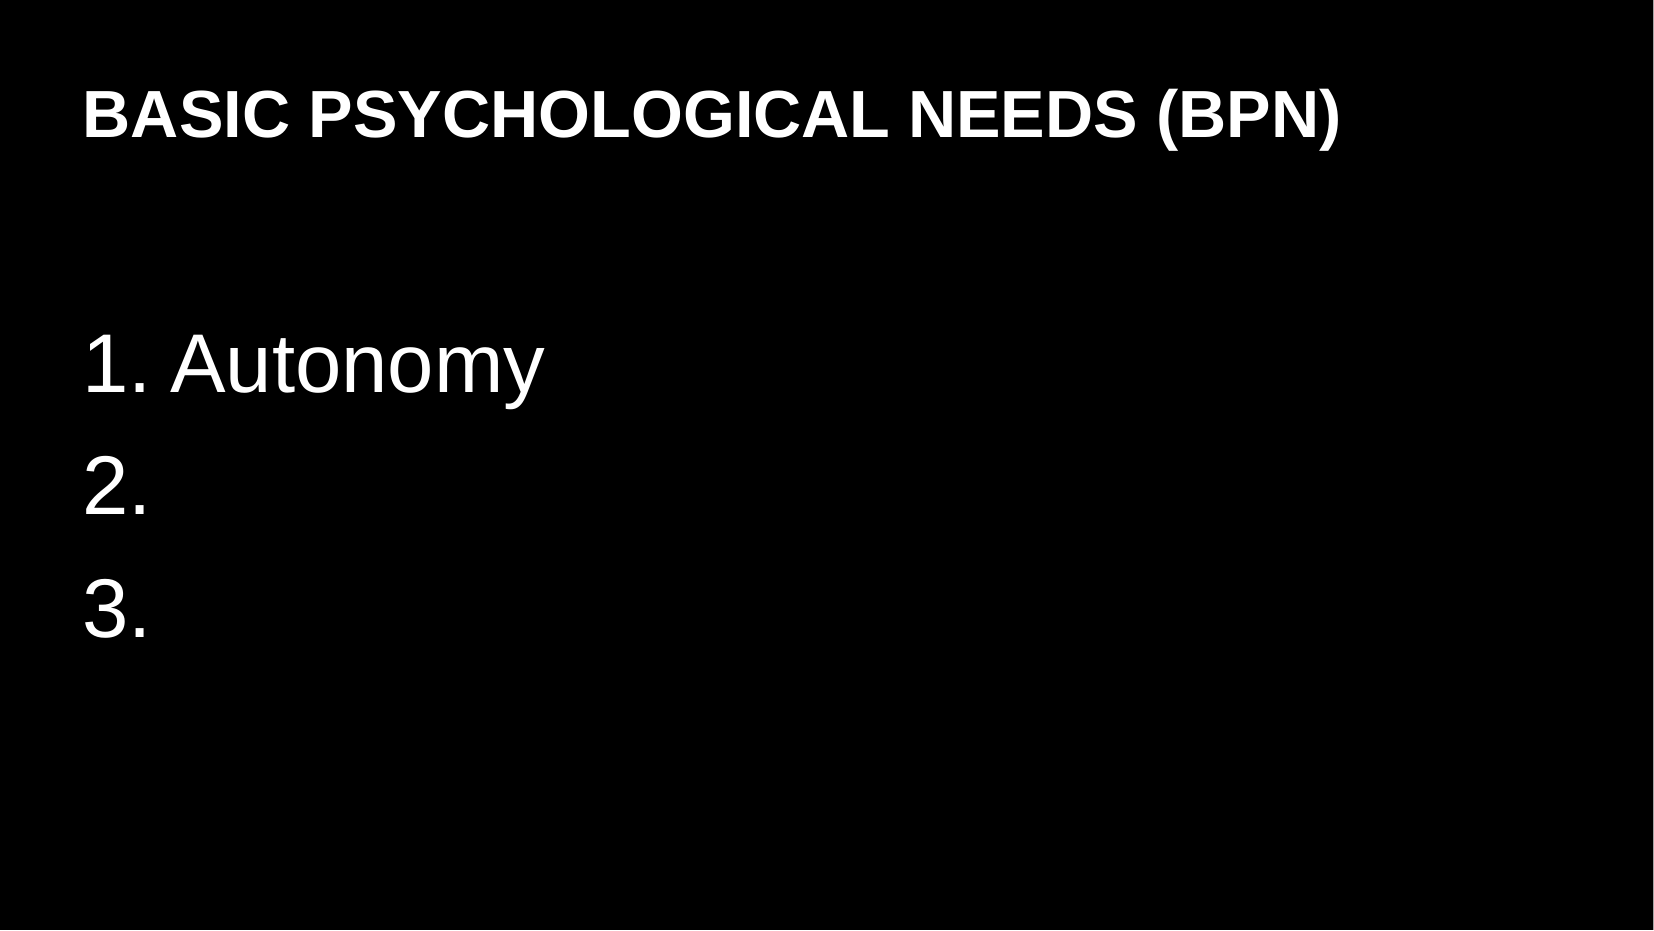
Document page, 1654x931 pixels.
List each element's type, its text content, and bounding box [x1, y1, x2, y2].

list 1. Autonomy 2. 3. [82, 316, 1571, 857]
title BASIC PSYCHOLOGICAL NEEDS (BPN) [82, 37, 1571, 193]
